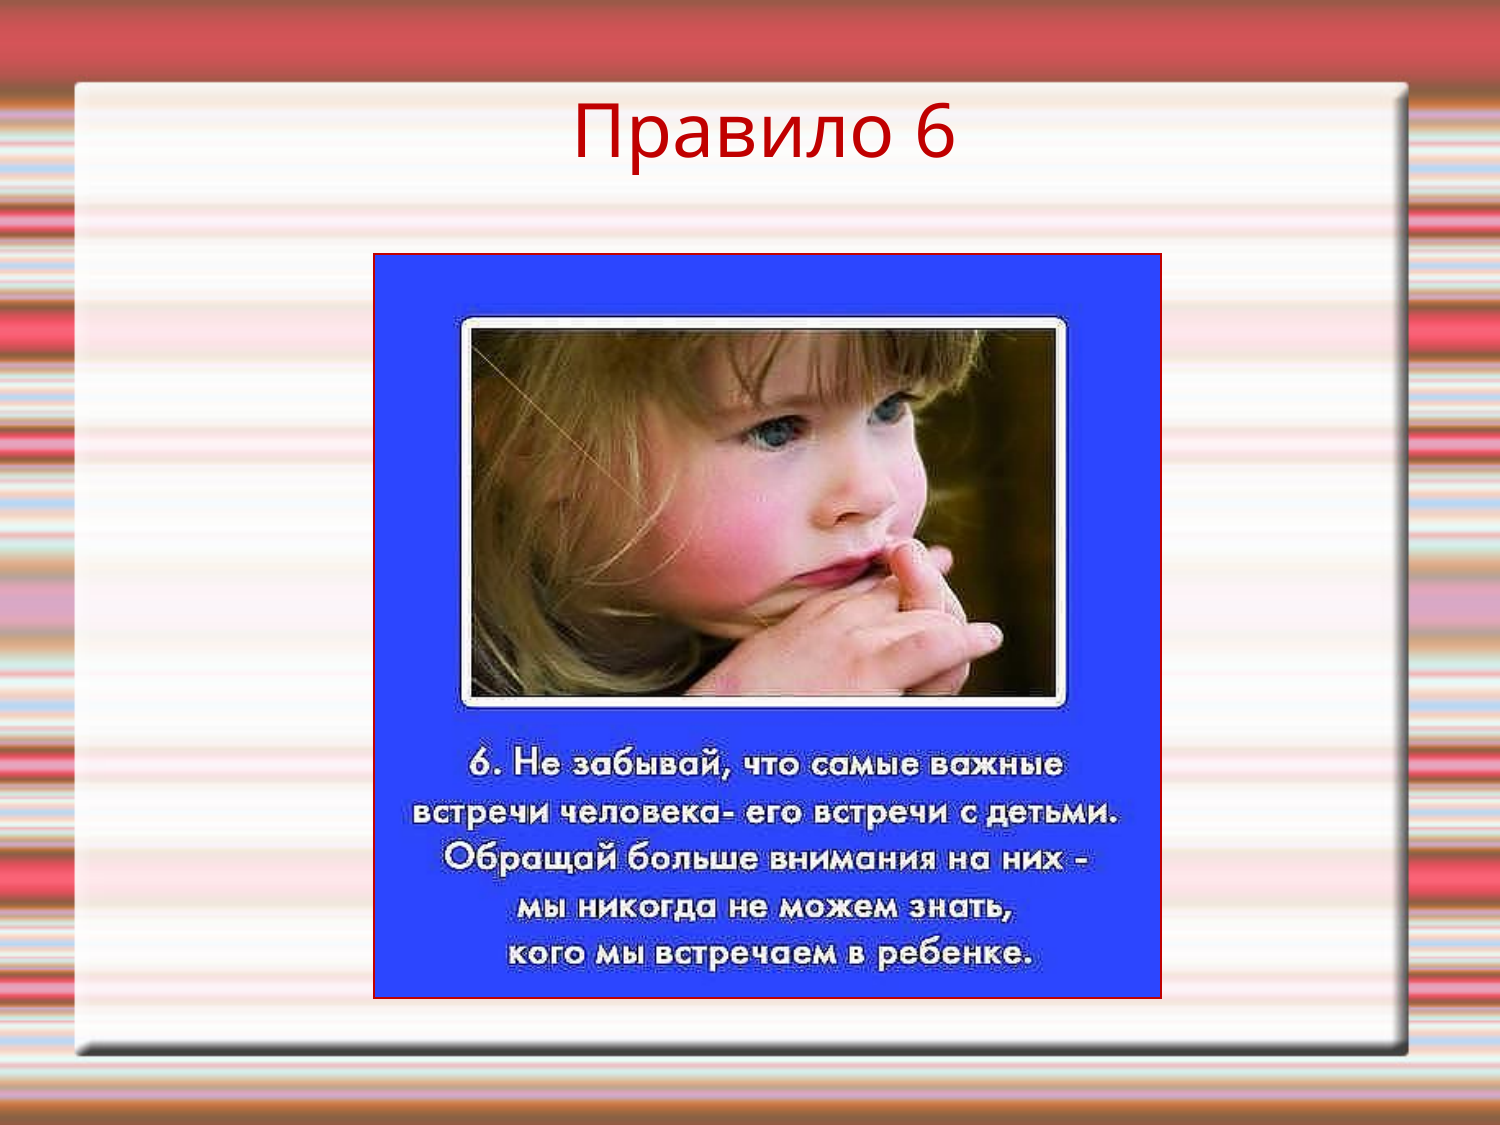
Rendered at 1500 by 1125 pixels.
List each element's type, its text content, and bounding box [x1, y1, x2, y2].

title Правило 6 [50, 75, 1475, 213]
picture [0, 0, 1500, 1125]
